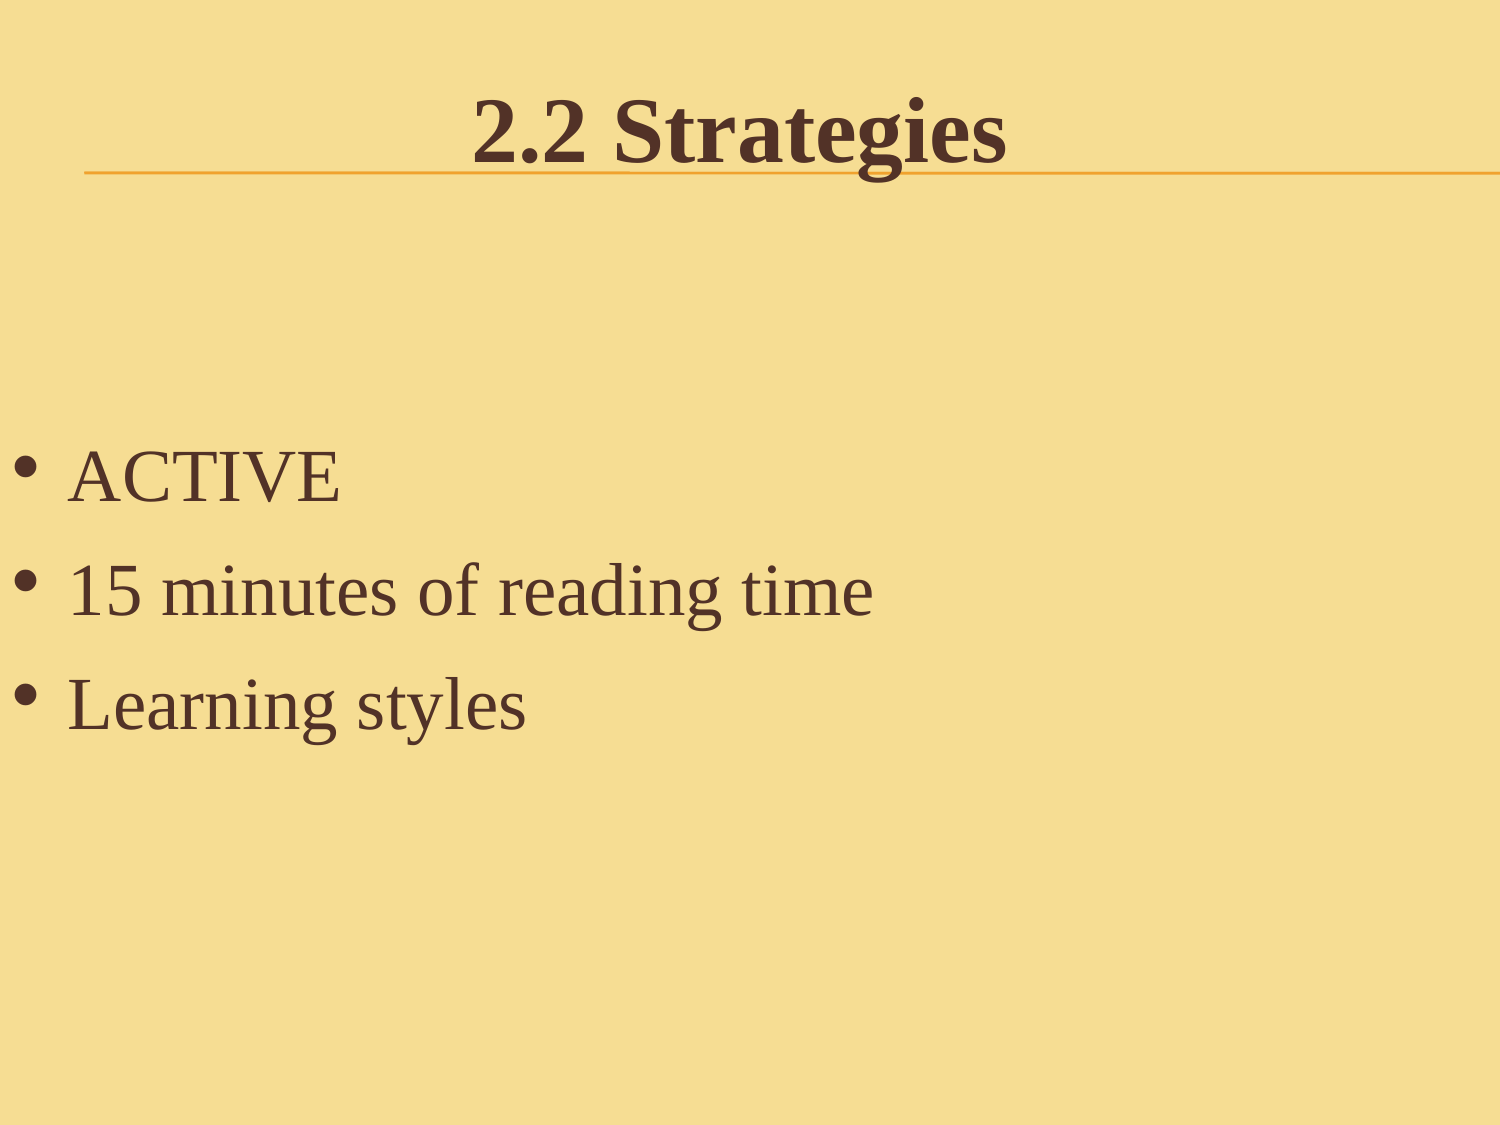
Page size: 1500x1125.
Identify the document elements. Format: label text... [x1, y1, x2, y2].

list ACTIVE 15 minutes of reading time Learning styles [0, 290, 1472, 670]
title 2.2 Strategies [64, 54, 1415, 197]
